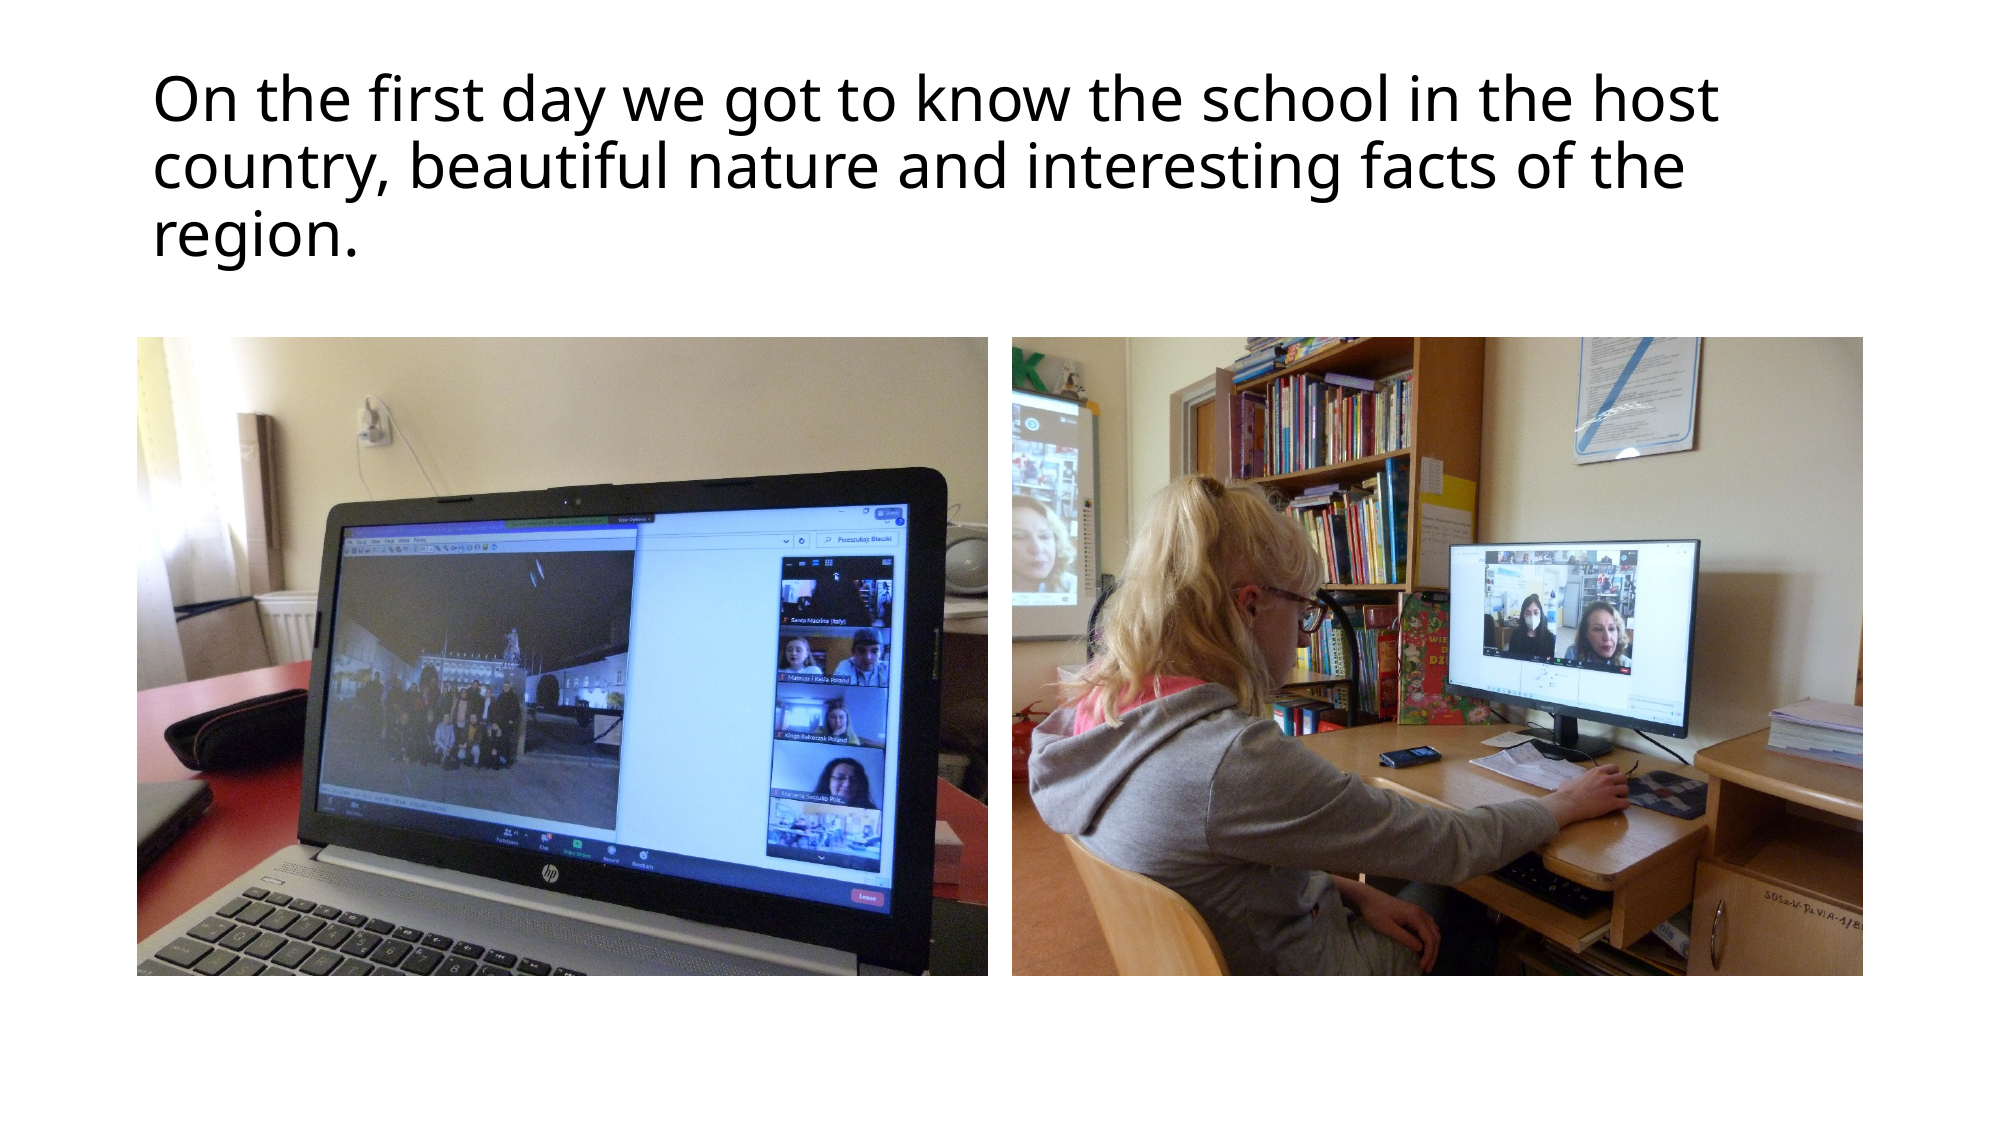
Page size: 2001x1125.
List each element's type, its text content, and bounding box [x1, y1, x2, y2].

picture [137, 337, 988, 976]
title On the first day we got to know the school in the host country, beautiful nature and interesting facts of the region. [137, 59, 1863, 278]
picture [1012, 337, 1863, 976]
